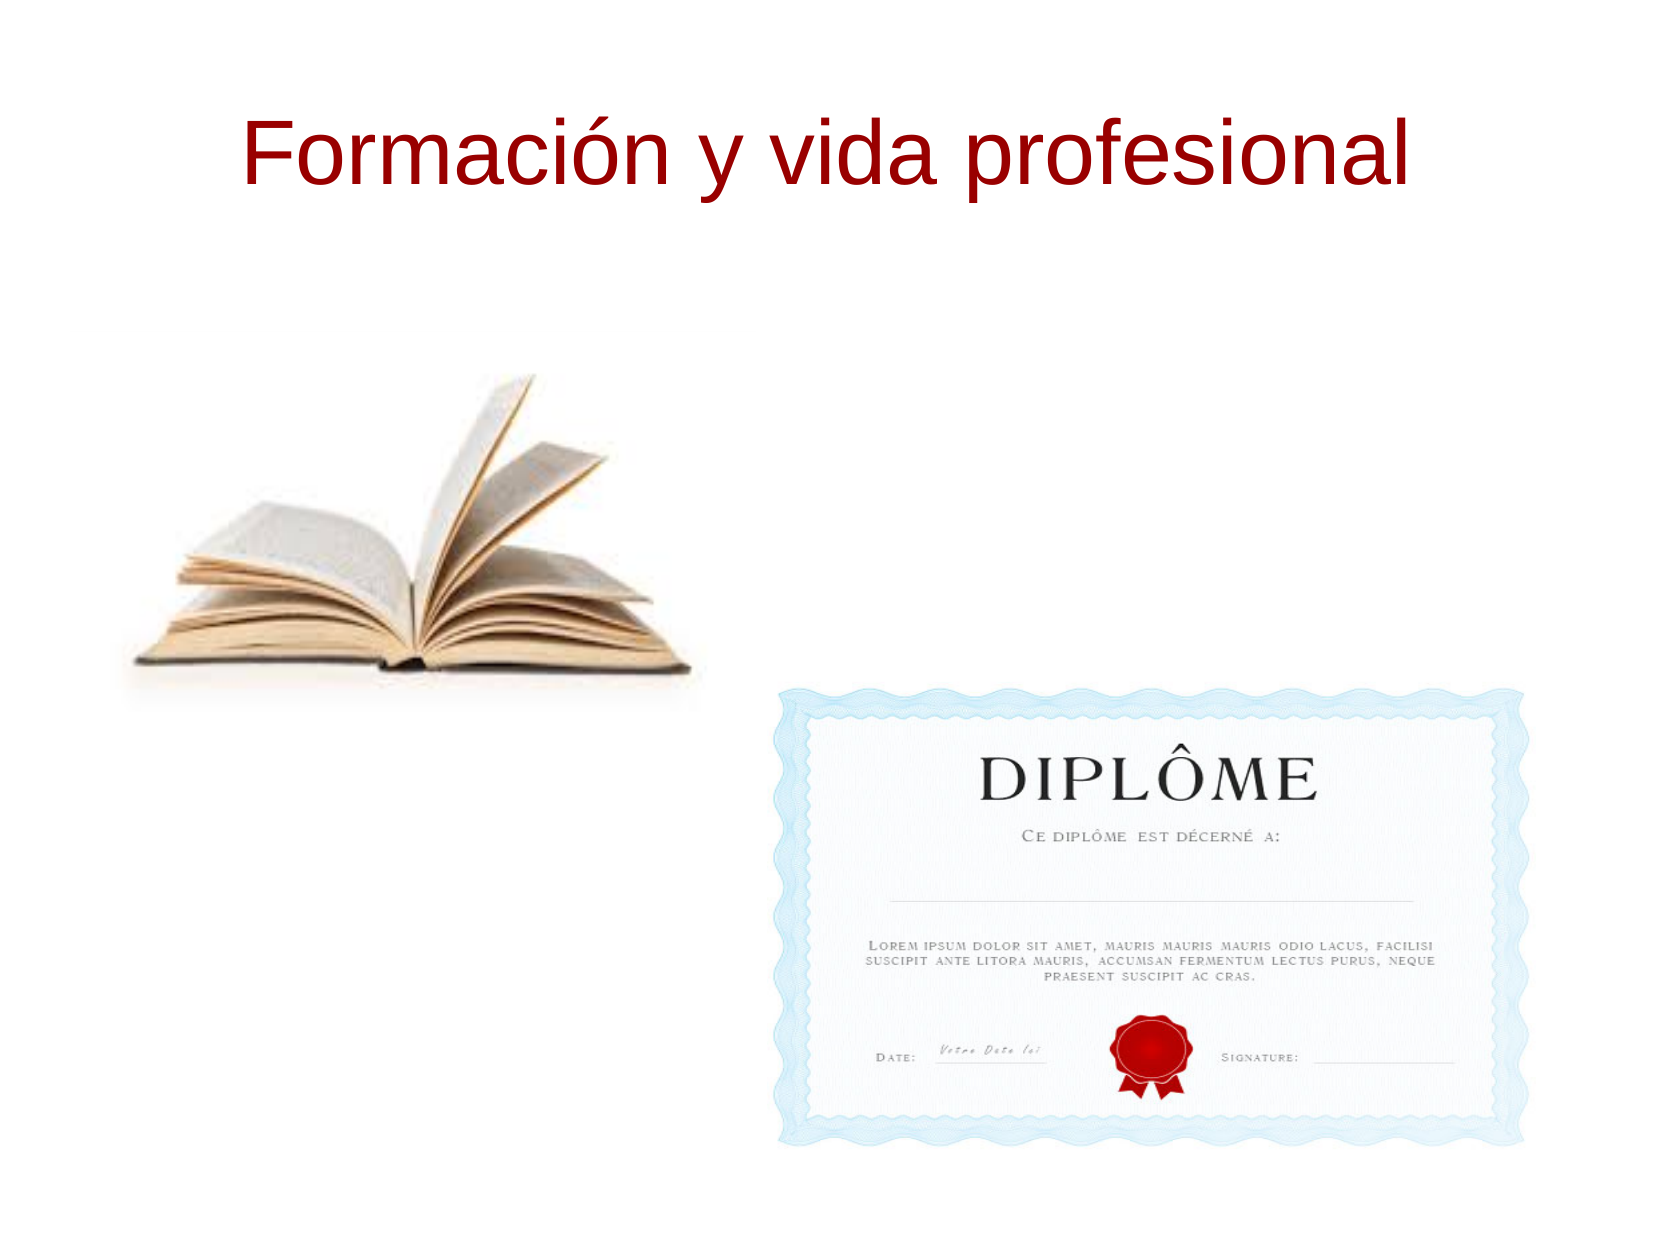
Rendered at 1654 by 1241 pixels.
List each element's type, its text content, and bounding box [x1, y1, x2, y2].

picture [767, 673, 1536, 1158]
title Formación y vida profesional [82, 49, 1571, 257]
picture [70, 330, 756, 785]
